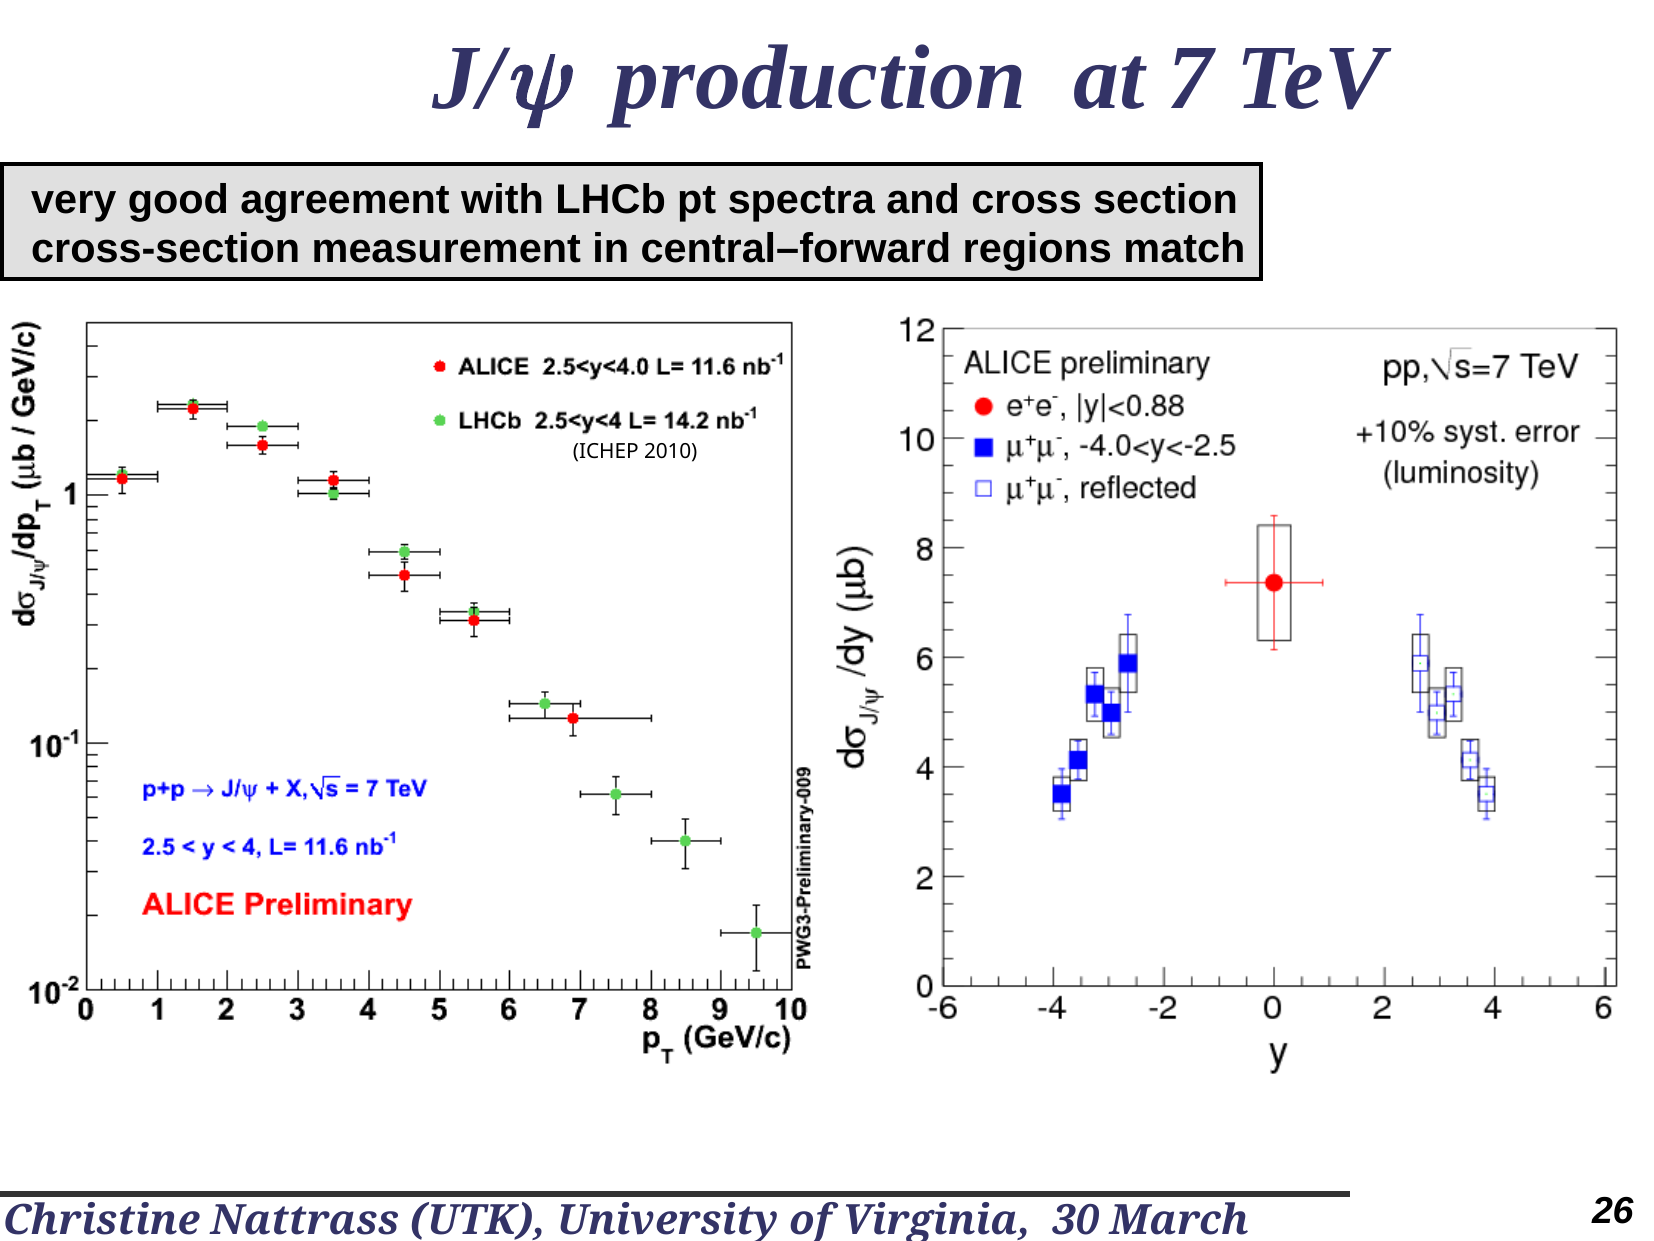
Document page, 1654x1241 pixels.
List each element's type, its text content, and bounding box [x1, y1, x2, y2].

text_box (ICHEP 2010) [558, 429, 713, 471]
text_box very good agreement with LHCb pt spectra and cross section cross-section measurement in central–forward regions match [1, 164, 1262, 280]
text_box 26 [1573, 1181, 1649, 1239]
title J/productionat 7 TeV [165, 15, 1654, 139]
picture [825, 296, 1651, 1088]
picture [0, 239, 814, 1074]
